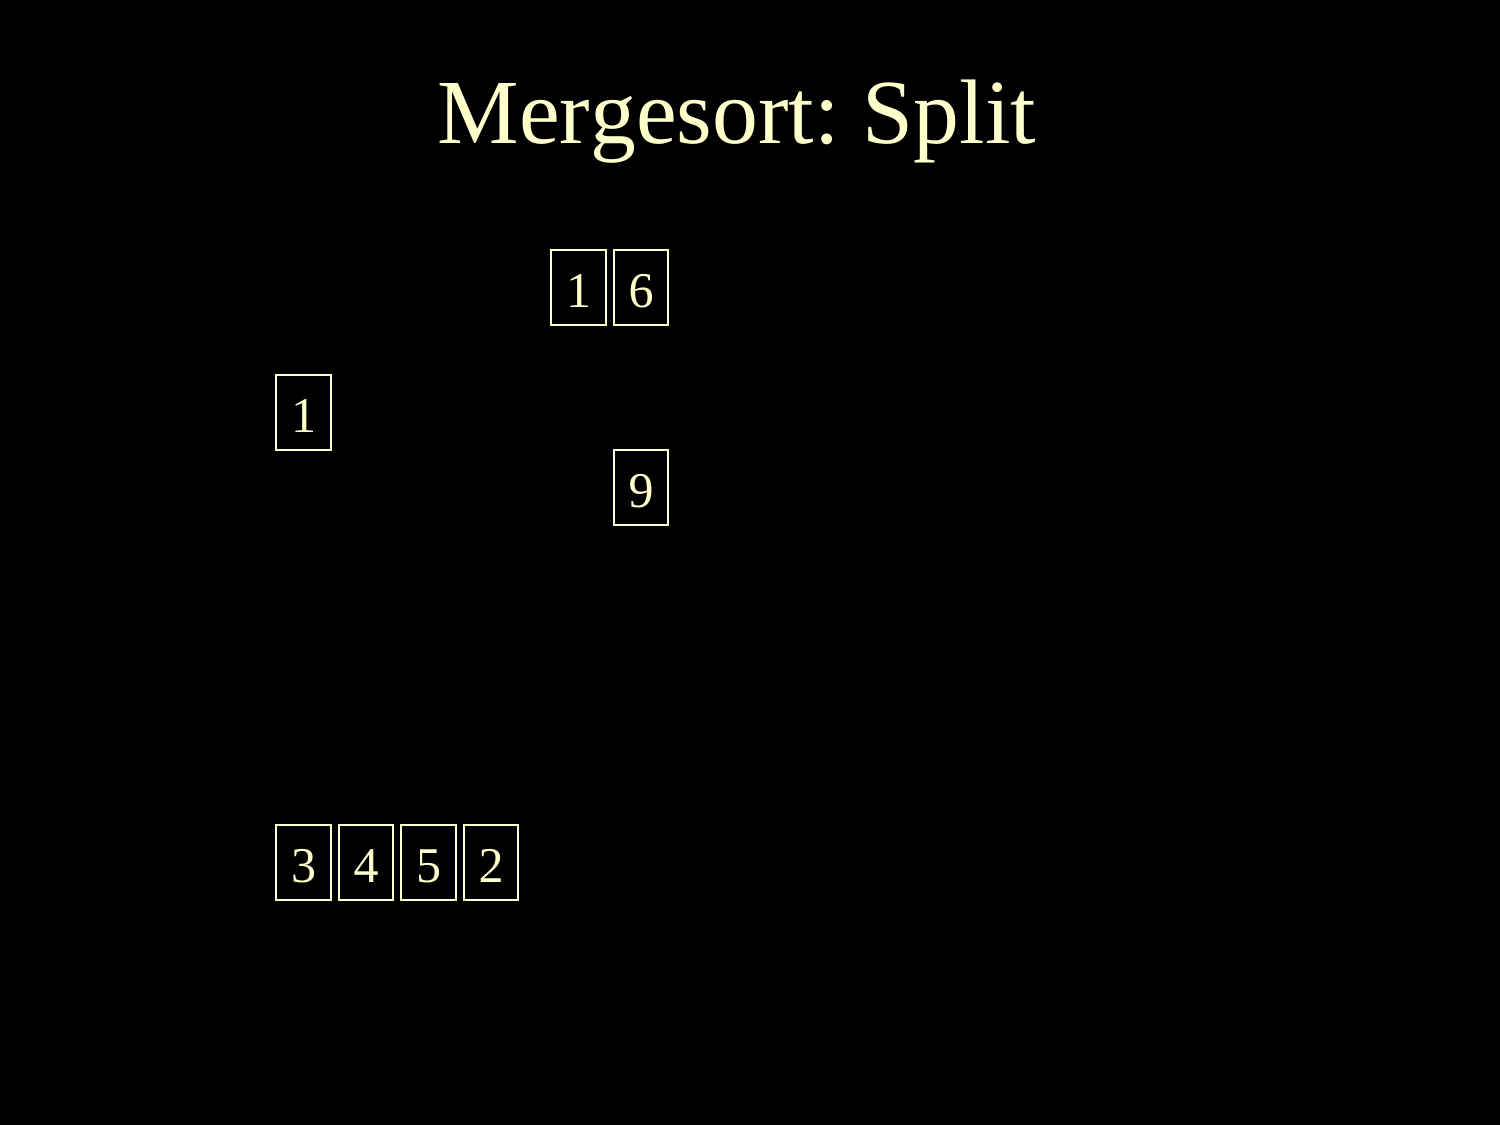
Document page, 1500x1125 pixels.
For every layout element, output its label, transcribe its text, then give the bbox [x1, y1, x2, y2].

text_box 2 [463, 824, 519, 901]
text_box 1 [551, 249, 606, 326]
text_box 6 [613, 249, 669, 326]
text_box 5 [401, 824, 456, 901]
text_box 9 [613, 449, 669, 526]
text_box 1 [276, 374, 331, 451]
text_box 3 [276, 824, 331, 901]
text_box 4 [338, 824, 394, 901]
title Mergesort: Split [8, 50, 1467, 176]
